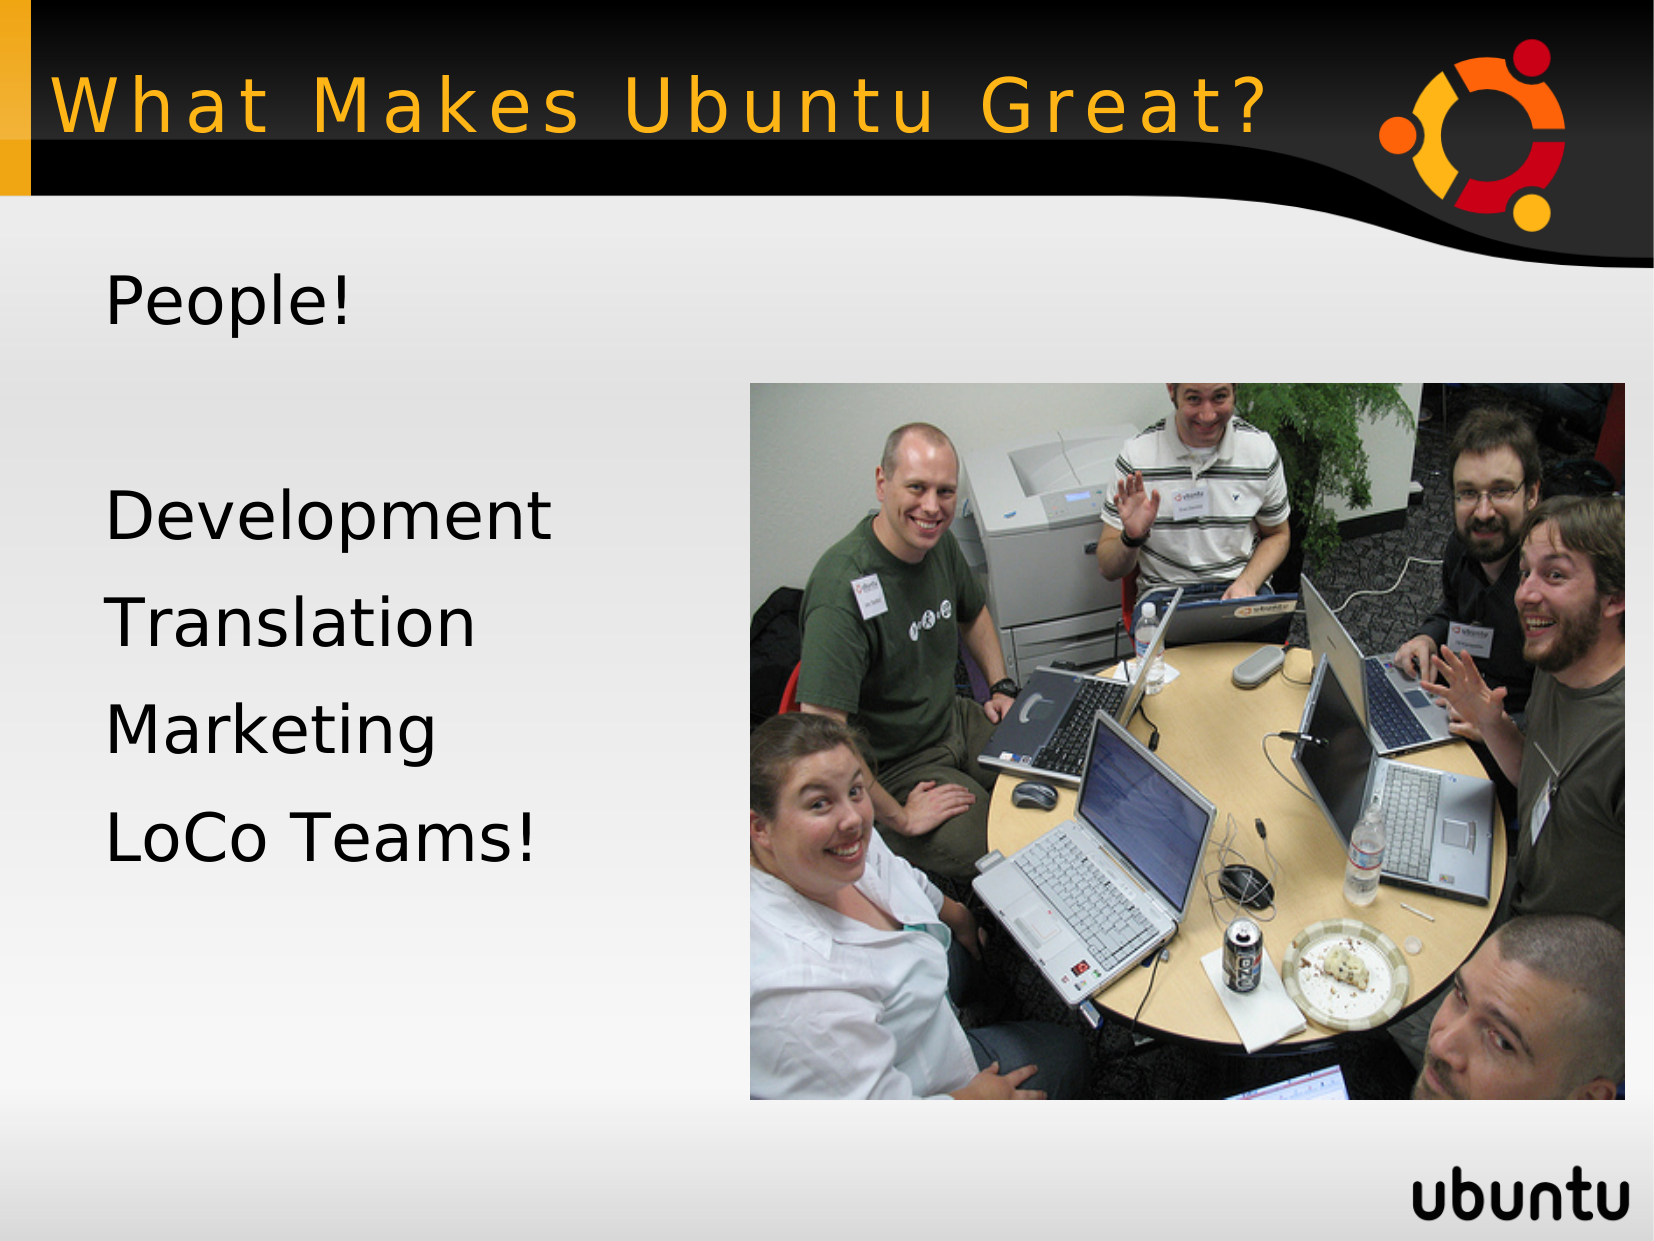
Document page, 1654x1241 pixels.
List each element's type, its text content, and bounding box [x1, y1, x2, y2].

title What Makes Ubuntu Great? [49, 62, 1538, 151]
picture [0, 0, 1654, 1241]
list People! Development Translation Marketing LoCo Teams! [86, 262, 1576, 1082]
